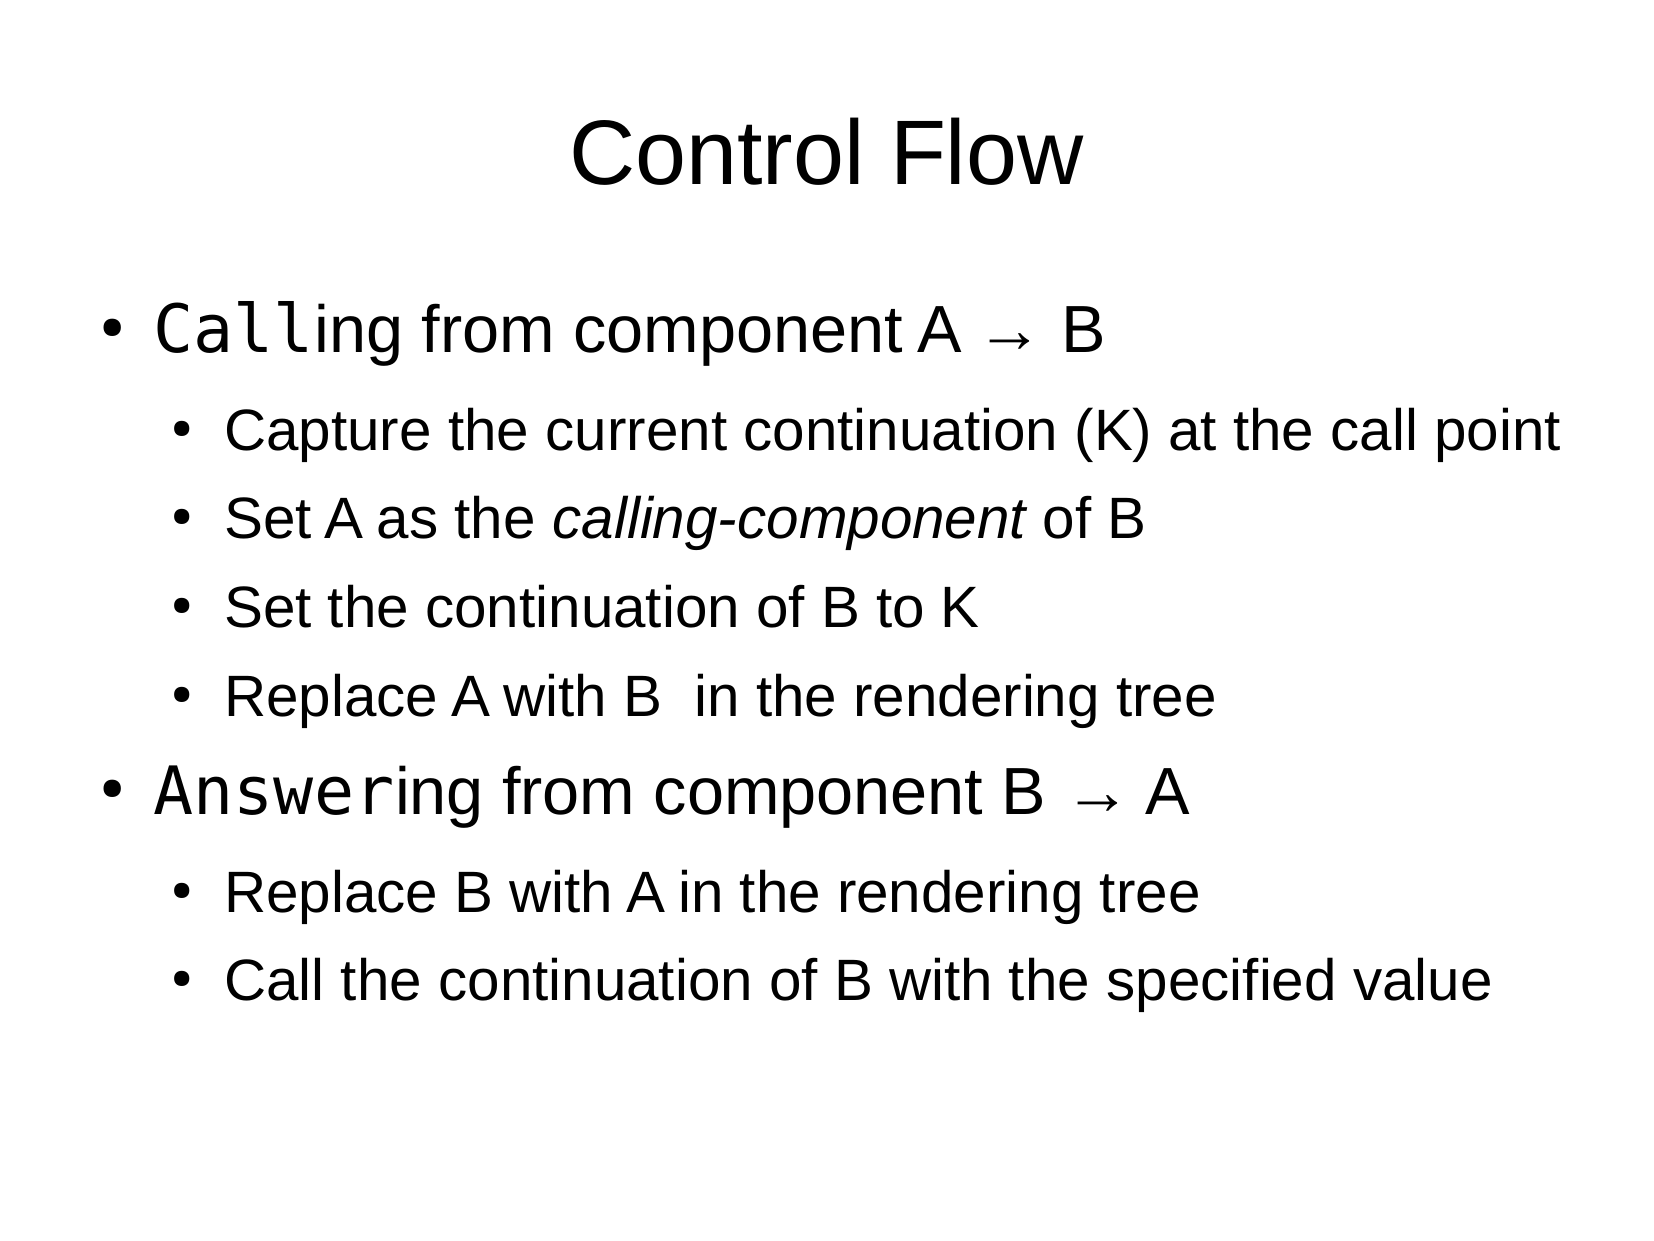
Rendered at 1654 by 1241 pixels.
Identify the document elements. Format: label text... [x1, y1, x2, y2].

list Calling from component A → B Capture the current continuation (K) at the call point Set A as the calling-component of B Set the continuation of B to K Replace A with B in the rendering tree Answering from component B → A Replace B with A in the rendering tree Call the continuation of B with the specified value [82, 290, 1571, 1109]
title Control Flow [82, 56, 1571, 250]
